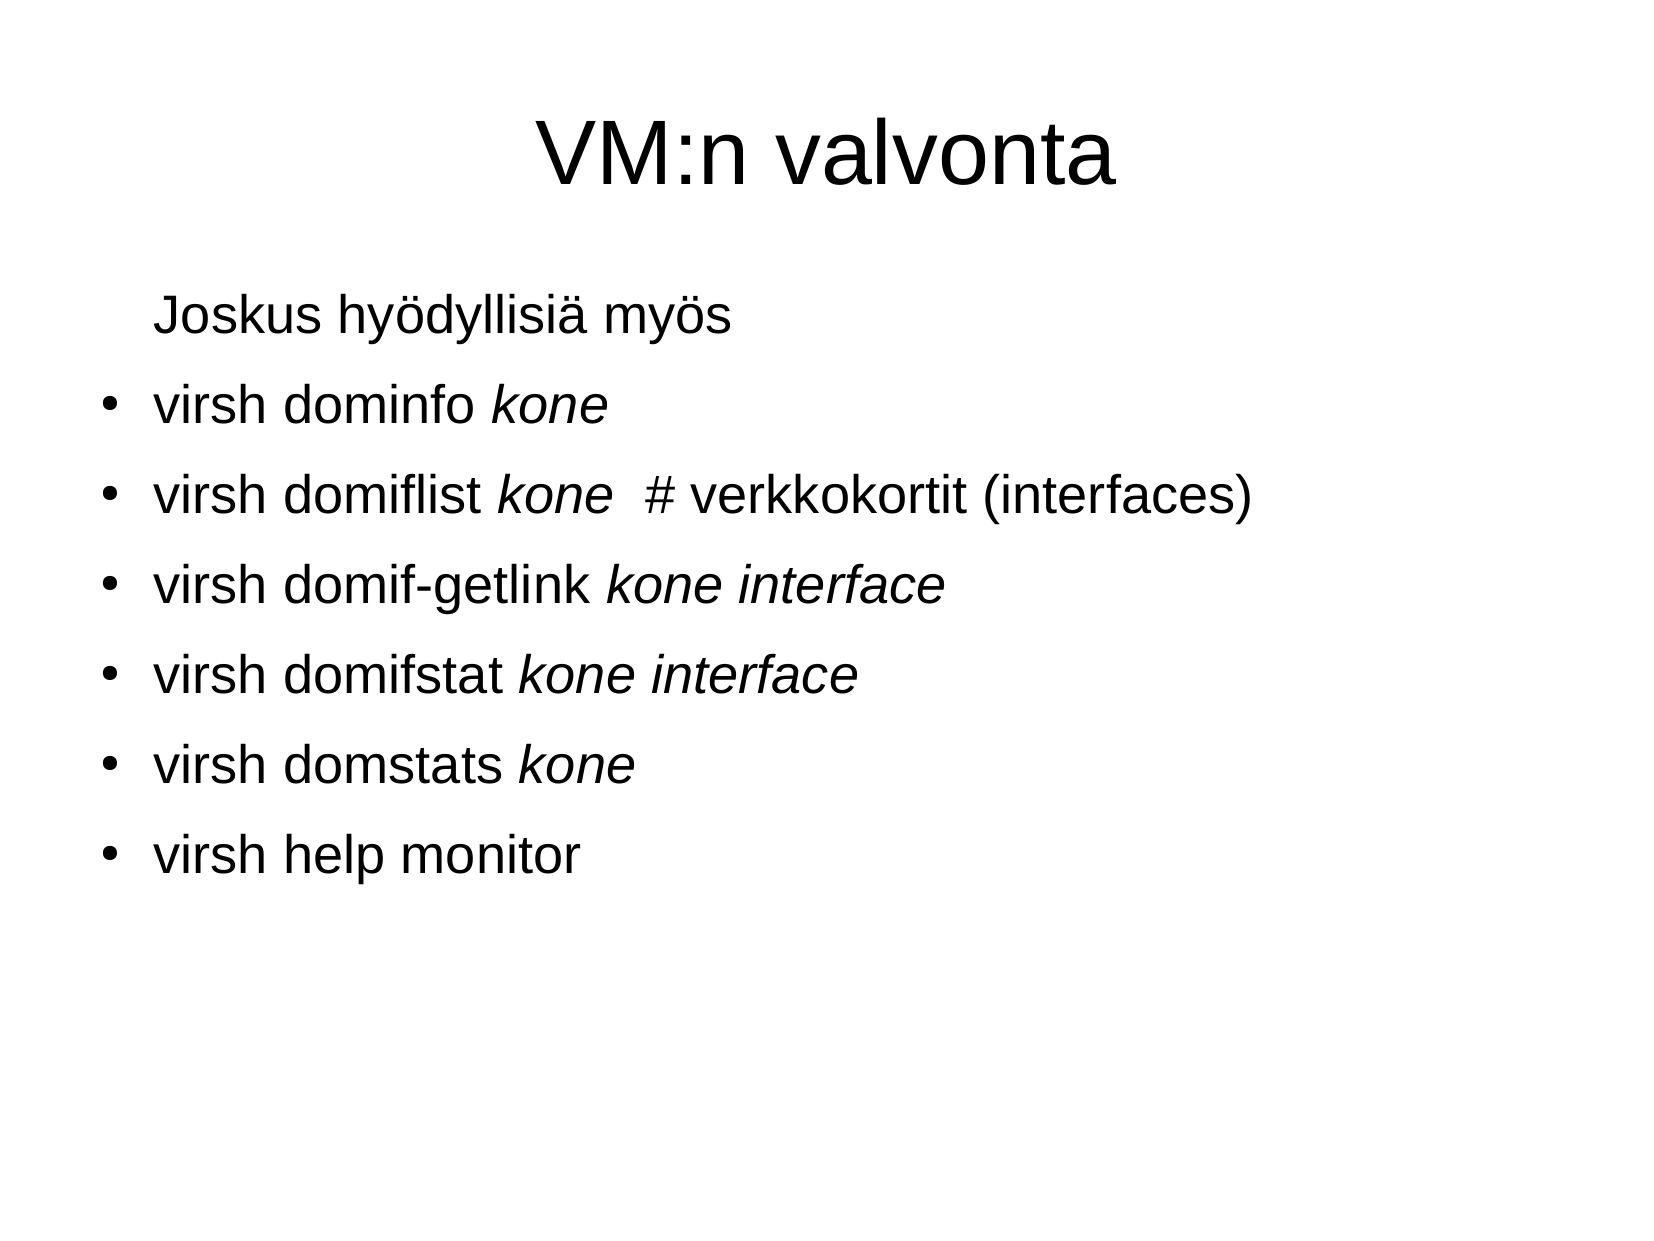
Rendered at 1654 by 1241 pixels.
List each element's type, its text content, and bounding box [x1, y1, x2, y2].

list Joskus hyödyllisiä myös virsh dominfo kone virsh domiflist kone # verkkokortit (interfaces) virsh domif-getlink kone interface virsh domifstat kone interface virsh domstats kone virsh help monitor [82, 284, 1571, 1004]
title VM:n valvonta [82, 49, 1571, 257]
